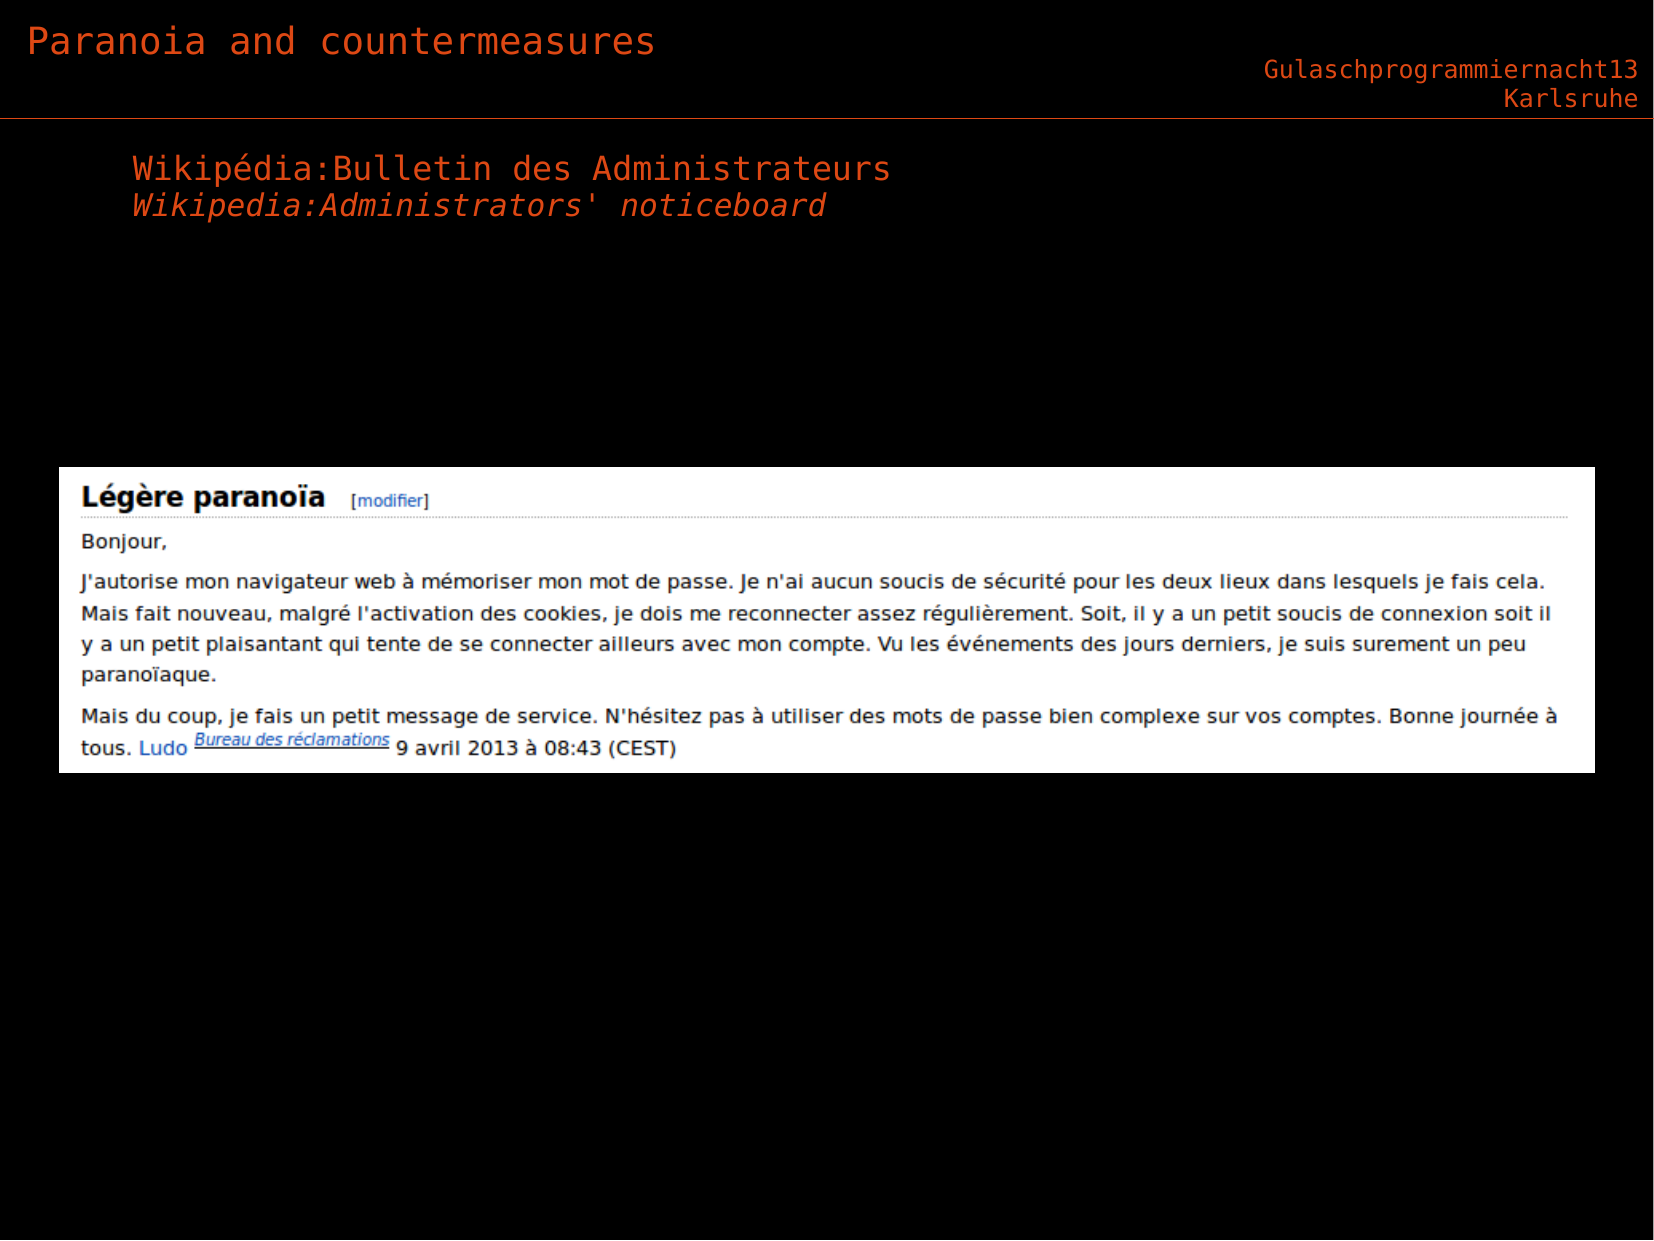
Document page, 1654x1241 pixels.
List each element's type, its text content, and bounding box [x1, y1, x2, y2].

text_box Paranoia and countermeasures [11, 12, 969, 71]
text_box Gulaschprogrammiernacht13 Karlsruhe [1248, 47, 1654, 121]
picture [59, 467, 1595, 773]
text_box Wikipédia:Bulletin des Administrateurs Wikipedia:Administrators' noticeboard [118, 141, 1075, 232]
